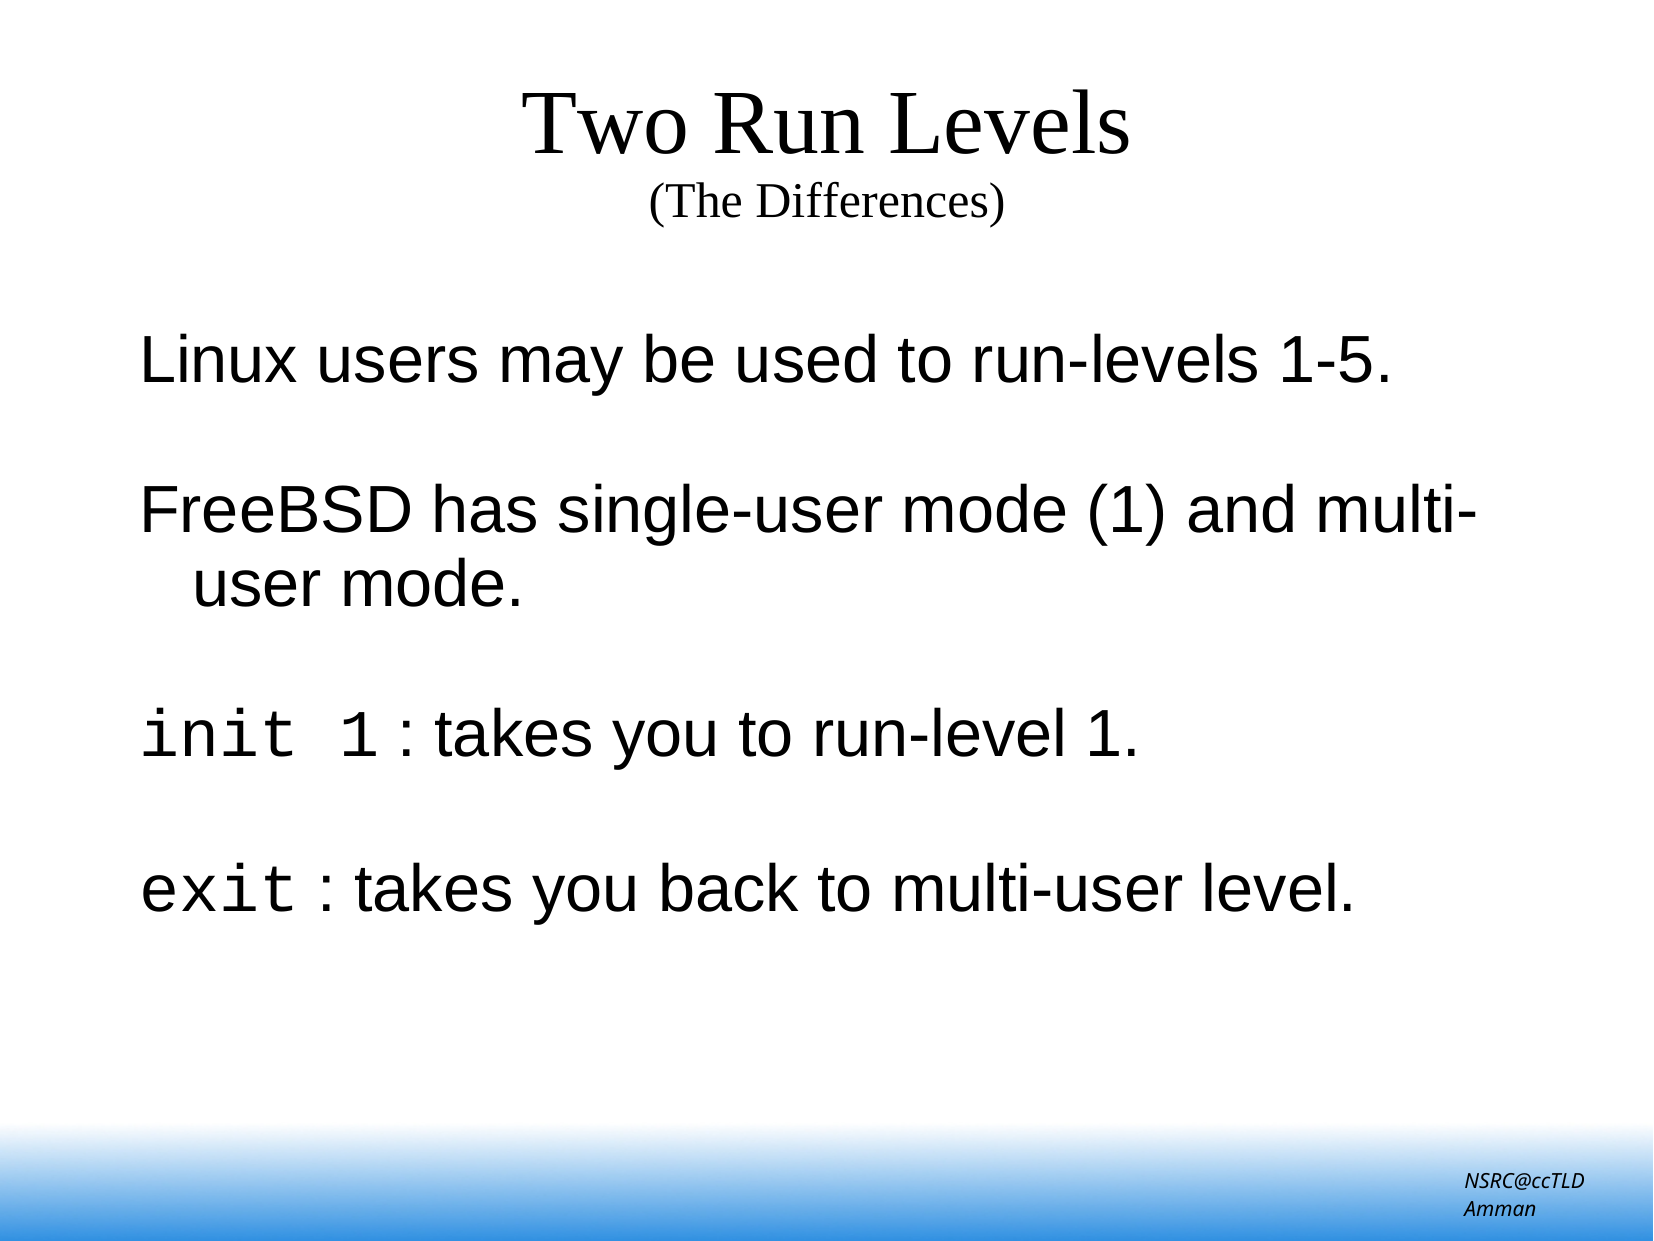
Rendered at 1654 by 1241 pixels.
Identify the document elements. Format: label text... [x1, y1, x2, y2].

picture [0, 1122, 1653, 1241]
title Two Run Levels (The Differences) [121, 46, 1534, 254]
list Linux users may be used to run-levels 1-5. FreeBSD has single-user mode (1) and multi-user mode. init 1 : takes you to run-level 1. exit : takes you back to multi-user level. [121, 322, 1561, 1133]
